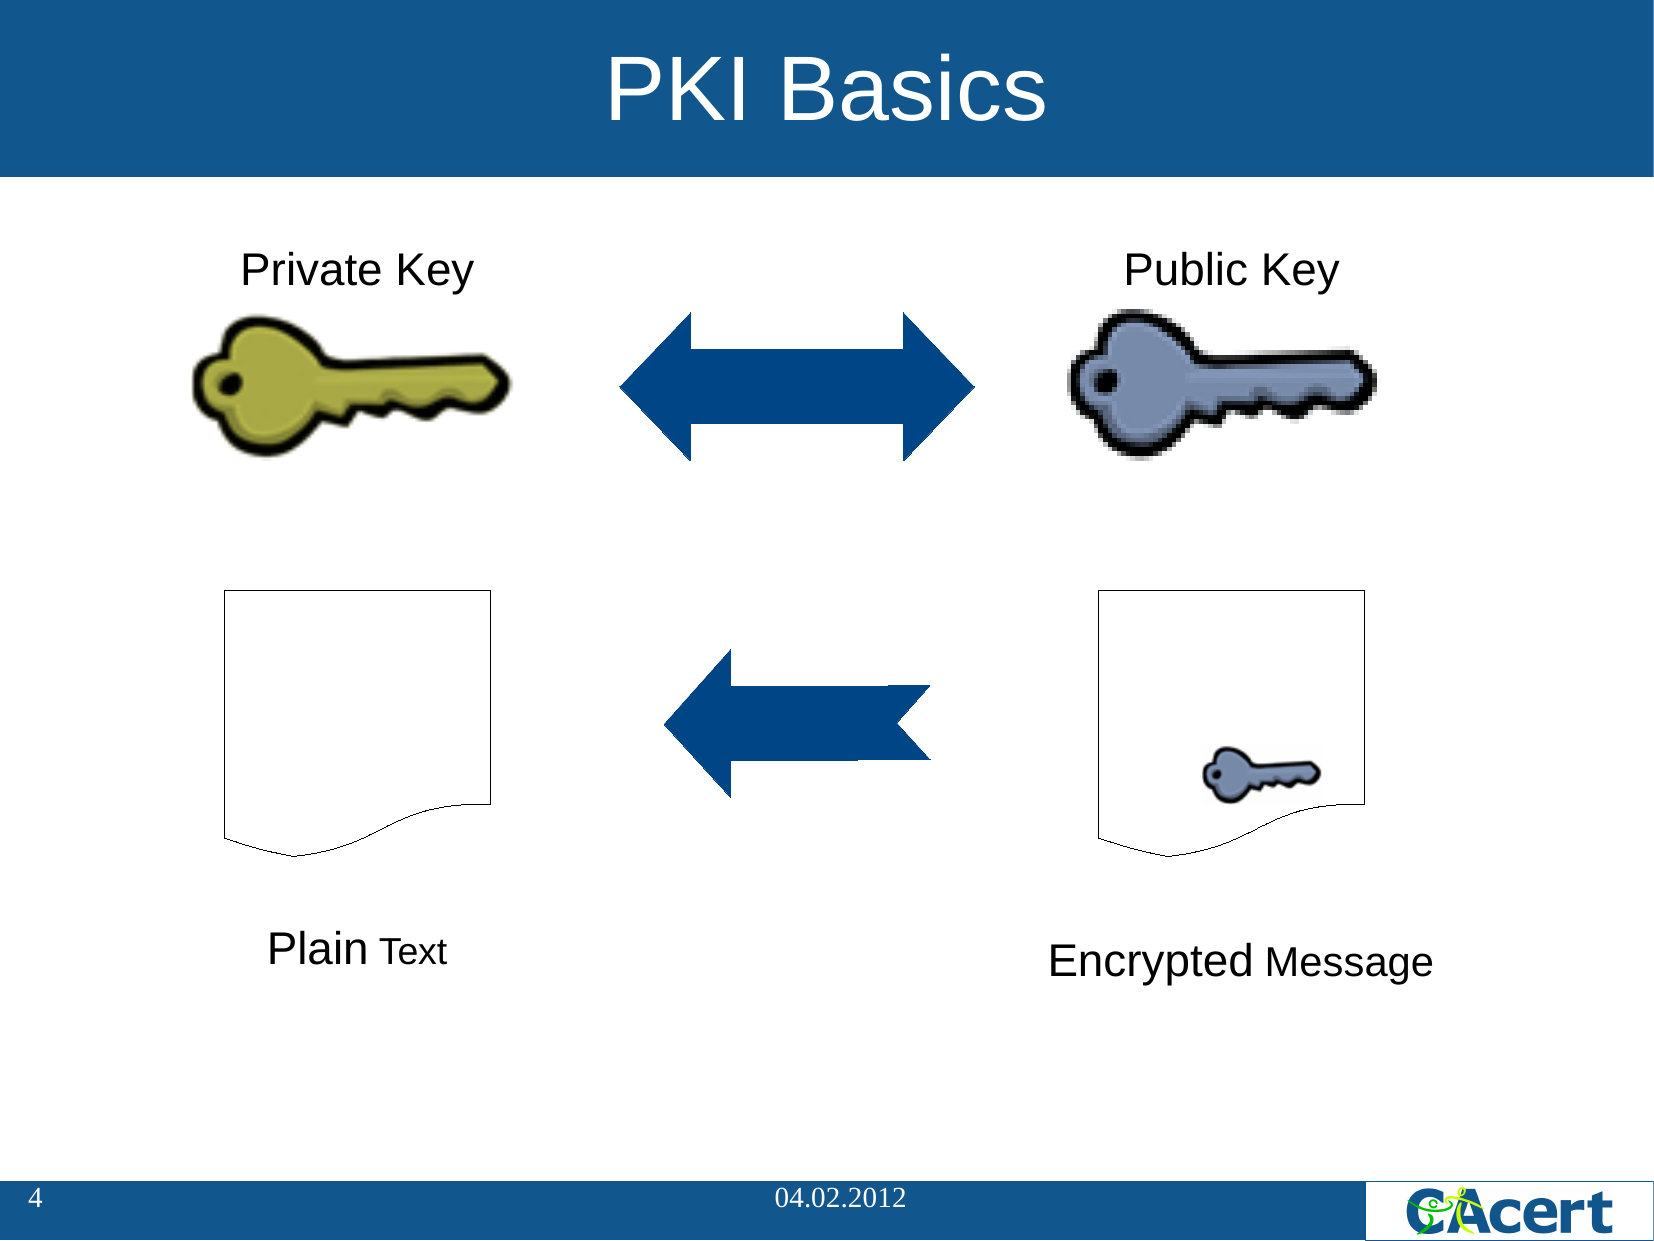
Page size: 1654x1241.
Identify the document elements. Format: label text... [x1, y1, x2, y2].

text_box Encrypted Message [1032, 927, 1449, 994]
text_box [664, 649, 931, 798]
text_box Private Key [225, 236, 489, 303]
picture [1067, 305, 1382, 461]
text_box [224, 590, 491, 857]
picture [191, 312, 517, 461]
picture [1201, 743, 1323, 805]
text_box [619, 312, 975, 461]
picture [1406, 1186, 1613, 1235]
text_box Plain Text [252, 915, 463, 982]
title PKI Basics [82, 0, 1571, 178]
text_box Public Key [1108, 236, 1355, 303]
text_box [1098, 590, 1365, 857]
